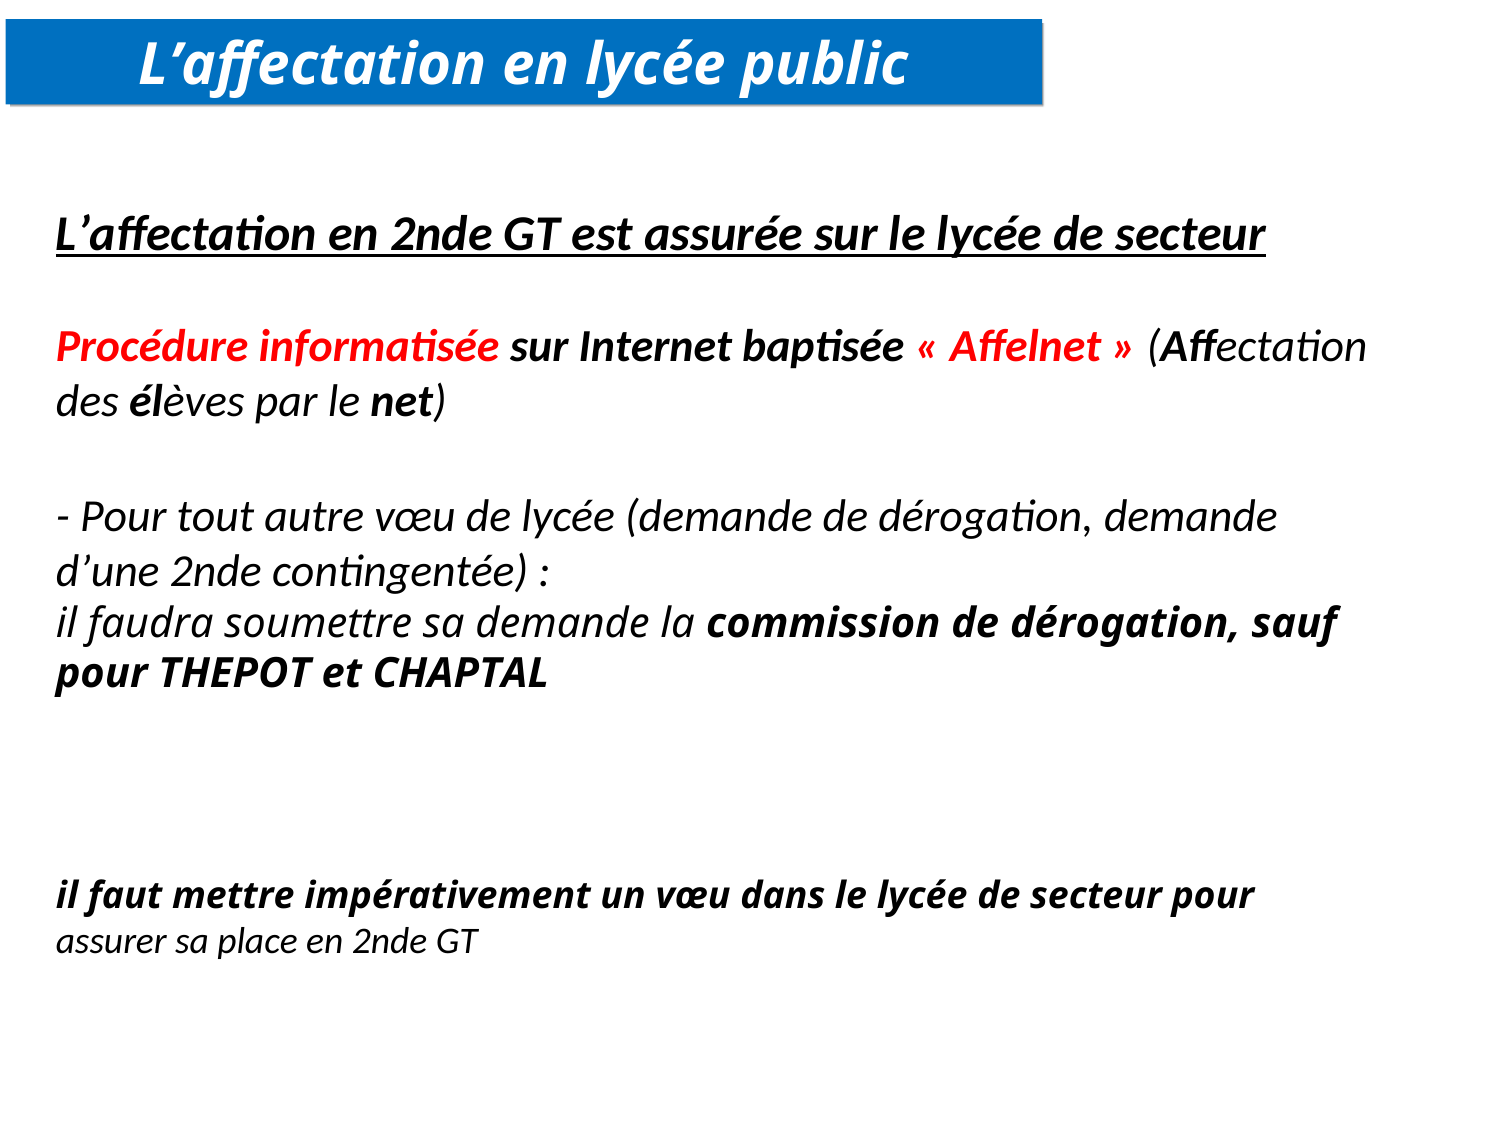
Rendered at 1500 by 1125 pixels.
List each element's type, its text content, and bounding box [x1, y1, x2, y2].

text_box L’affectation en 2nde GT est assurée sur le lycée de secteur Procédure informatisée sur Internet baptisée « Affelnet » (Affectation des élèves par le net) - Pour tout autre vœu de lycée (demande de dérogation, demande d’une 2nde contingentée) : il faudra soumettre sa demande la commission de dérogation, sauf pour THEPOT et CHAPTAL il faut mettre impérativement un vœu dans le lycée de secteur pour assurer sa place en 2nde GT [41, 192, 1441, 969]
text_box L’affectation en lycée public [5, 19, 1043, 105]
